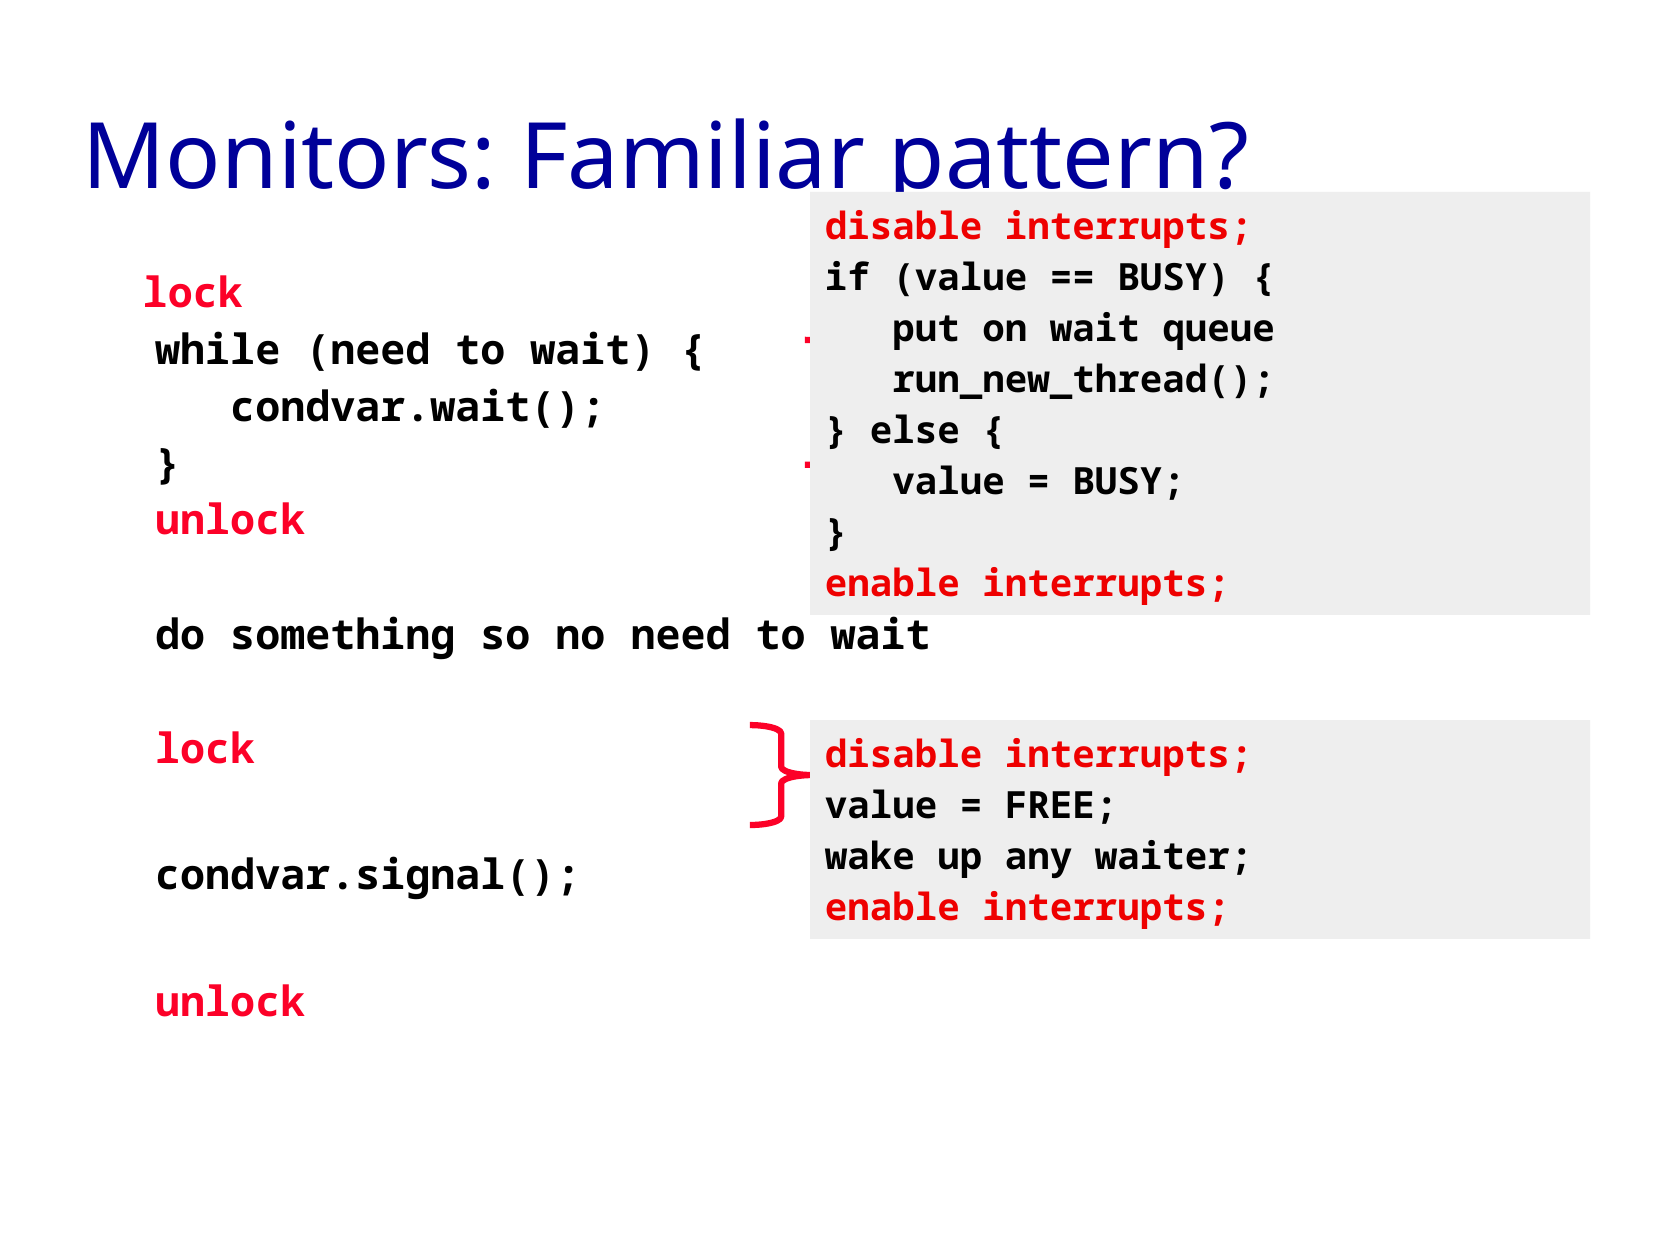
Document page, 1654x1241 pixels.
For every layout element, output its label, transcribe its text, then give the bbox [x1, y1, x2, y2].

text_box disable interrupts; if (value == BUSY) { put on wait queue run_new_thread(); } else { value = BUSY; } enable interrupts; [810, 191, 1591, 586]
text_box disable interrupts; value = FREE; wake up any waiter; enable interrupts; [810, 720, 1591, 925]
title Monitors: Familiar pattern? [82, 49, 1571, 255]
text_box lock while (need to wait) { condvar.wait(); } unlock do something so no need to wait lock condvar.signal(); unlock [27, 255, 946, 982]
